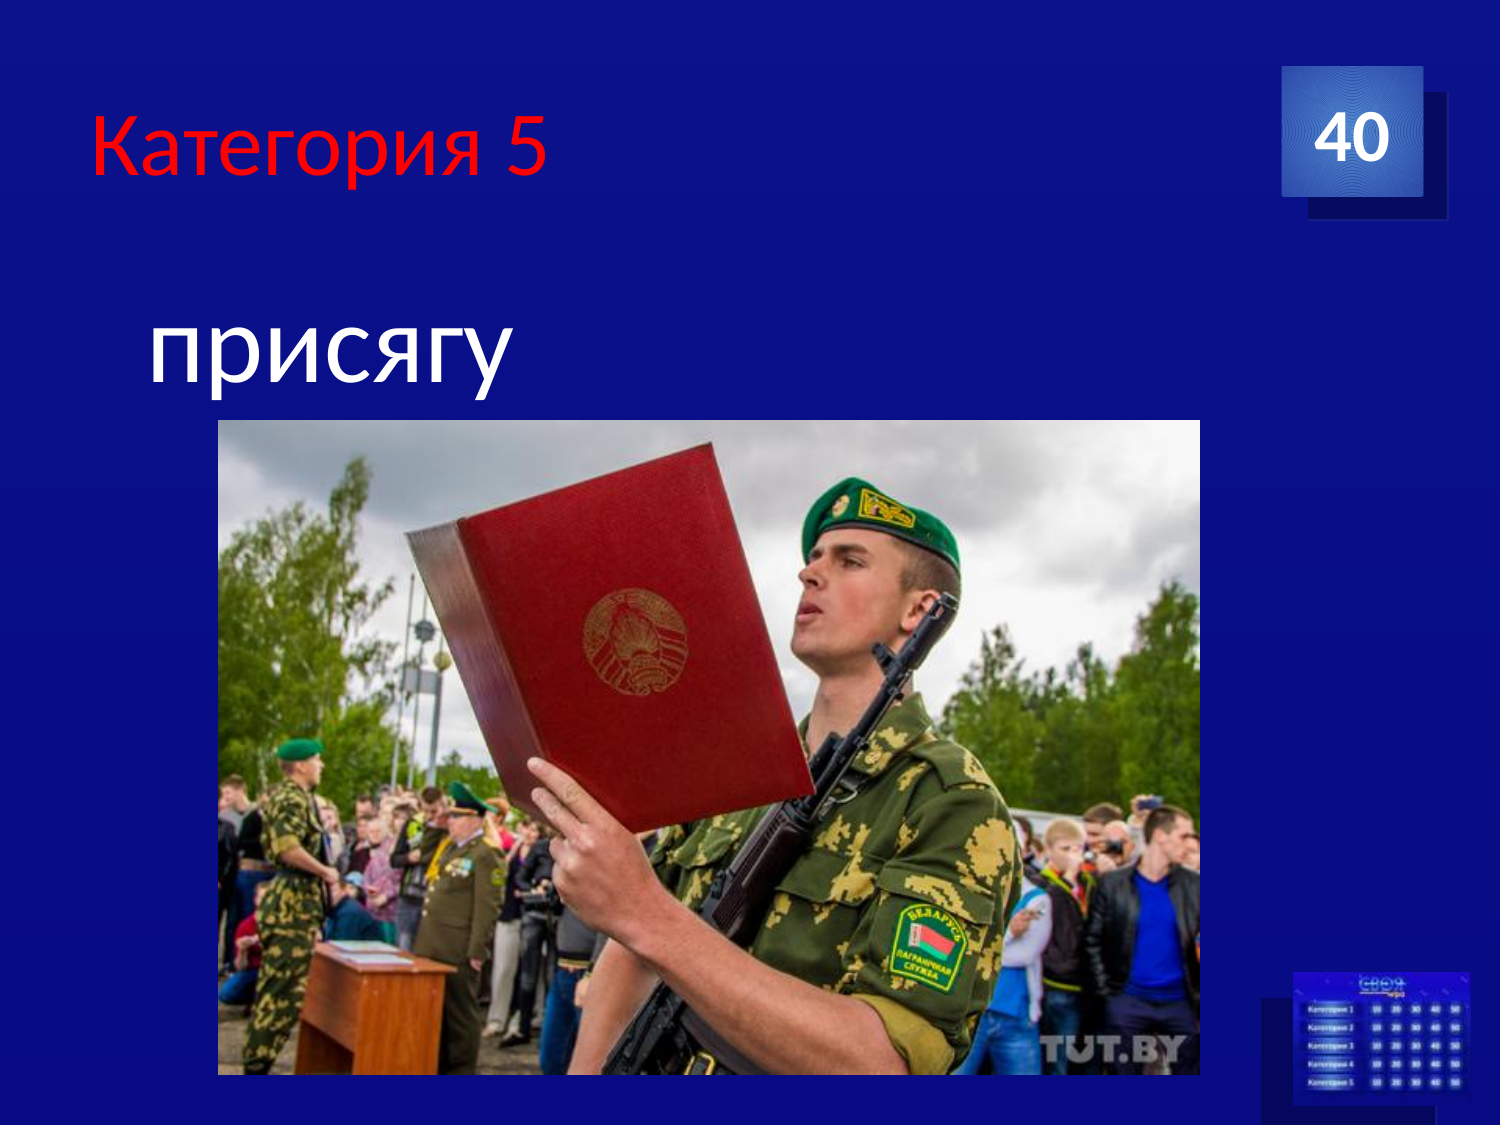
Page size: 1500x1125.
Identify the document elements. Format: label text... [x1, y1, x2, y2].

text_box 40 [1282, 66, 1423, 196]
title Категория 5 [75, 45, 1258, 233]
list присягу [75, 262, 1426, 421]
picture [218, 420, 1200, 1075]
